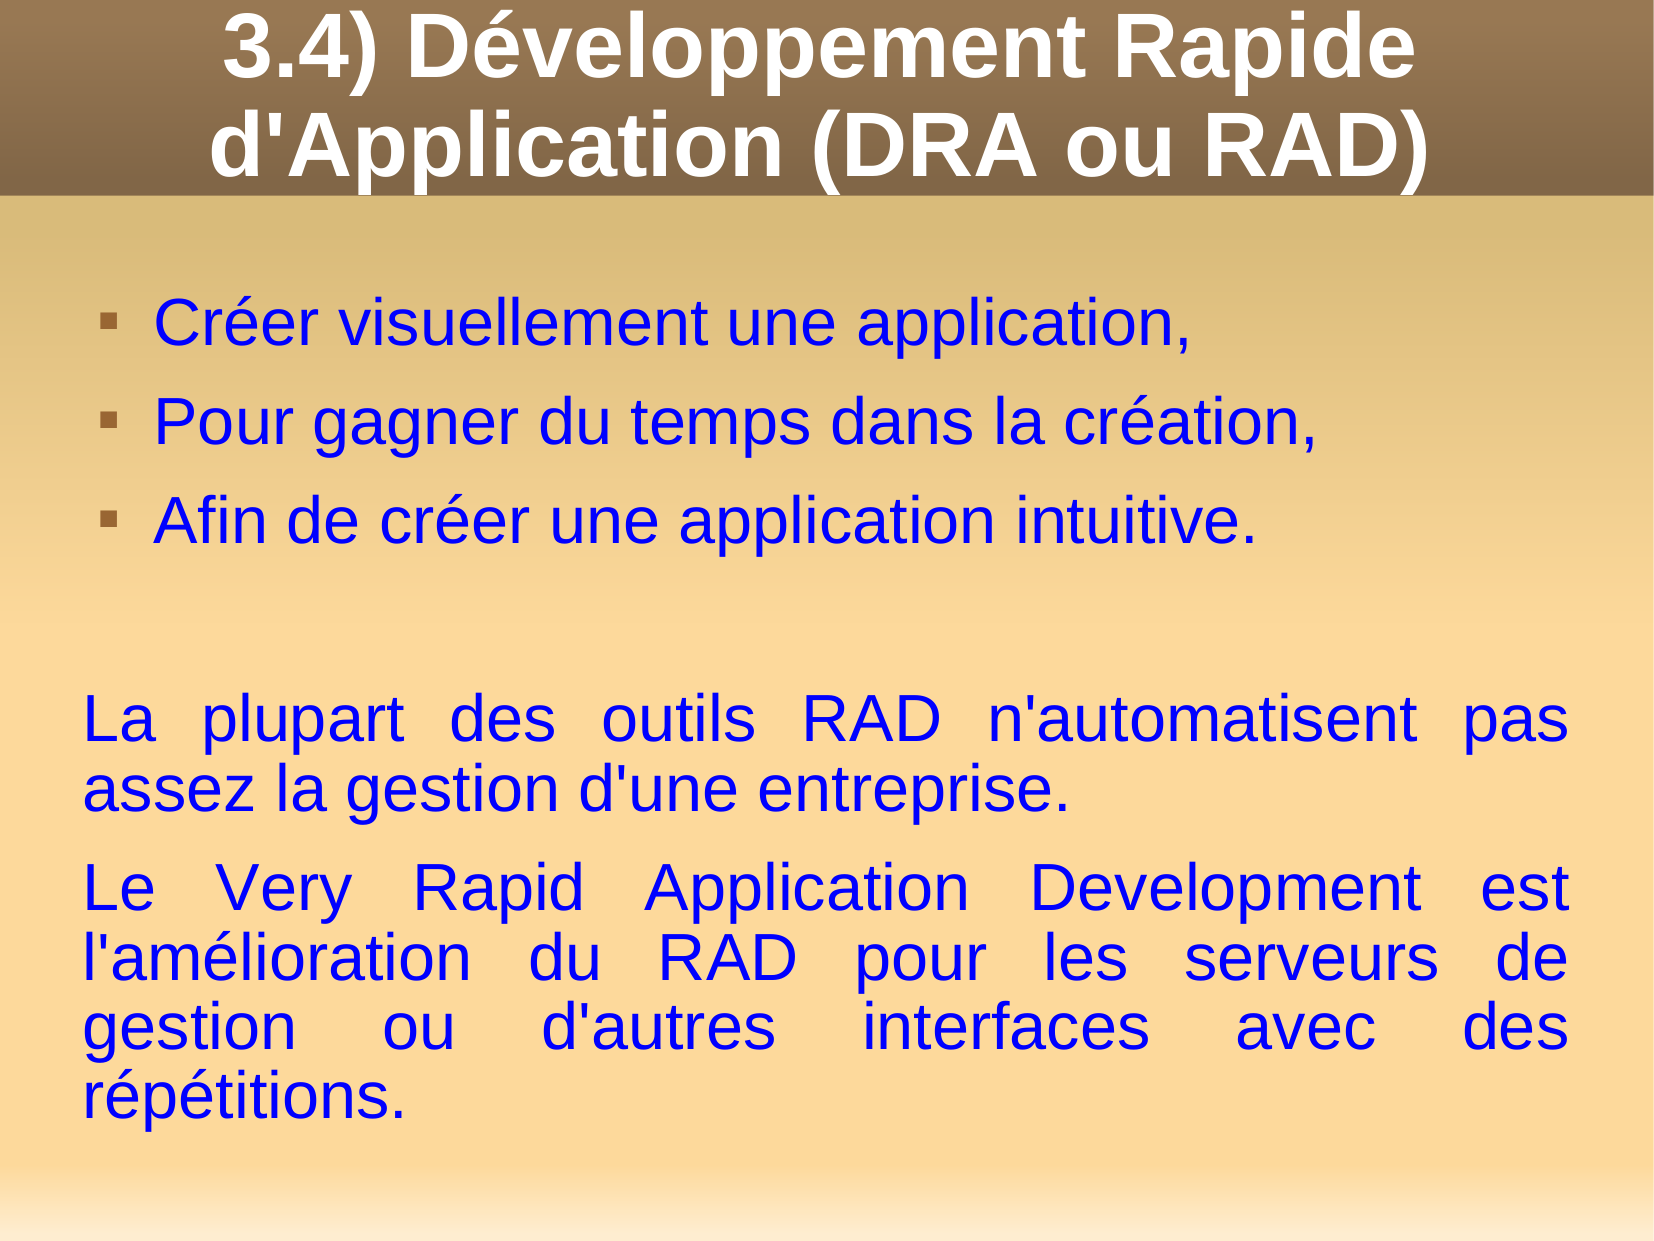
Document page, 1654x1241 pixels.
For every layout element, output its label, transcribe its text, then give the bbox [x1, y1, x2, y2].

list Créer visuellement une application, Pour gagner du temps dans la création, Afin de créer une application intuitive. La plupart des outils RAD n'automatisent pas assez la gestion d'une entreprise. Le Very Rapid Application Development est l'amélioration du RAD pour les serveurs de gestion ou d'autres interfaces avec des répétitions. [82, 290, 1571, 1139]
title 3.4) Développement Rapide d'Application (DRA ou RAD)‏ [76, 0, 1565, 198]
picture [0, 0, 1654, 1241]
